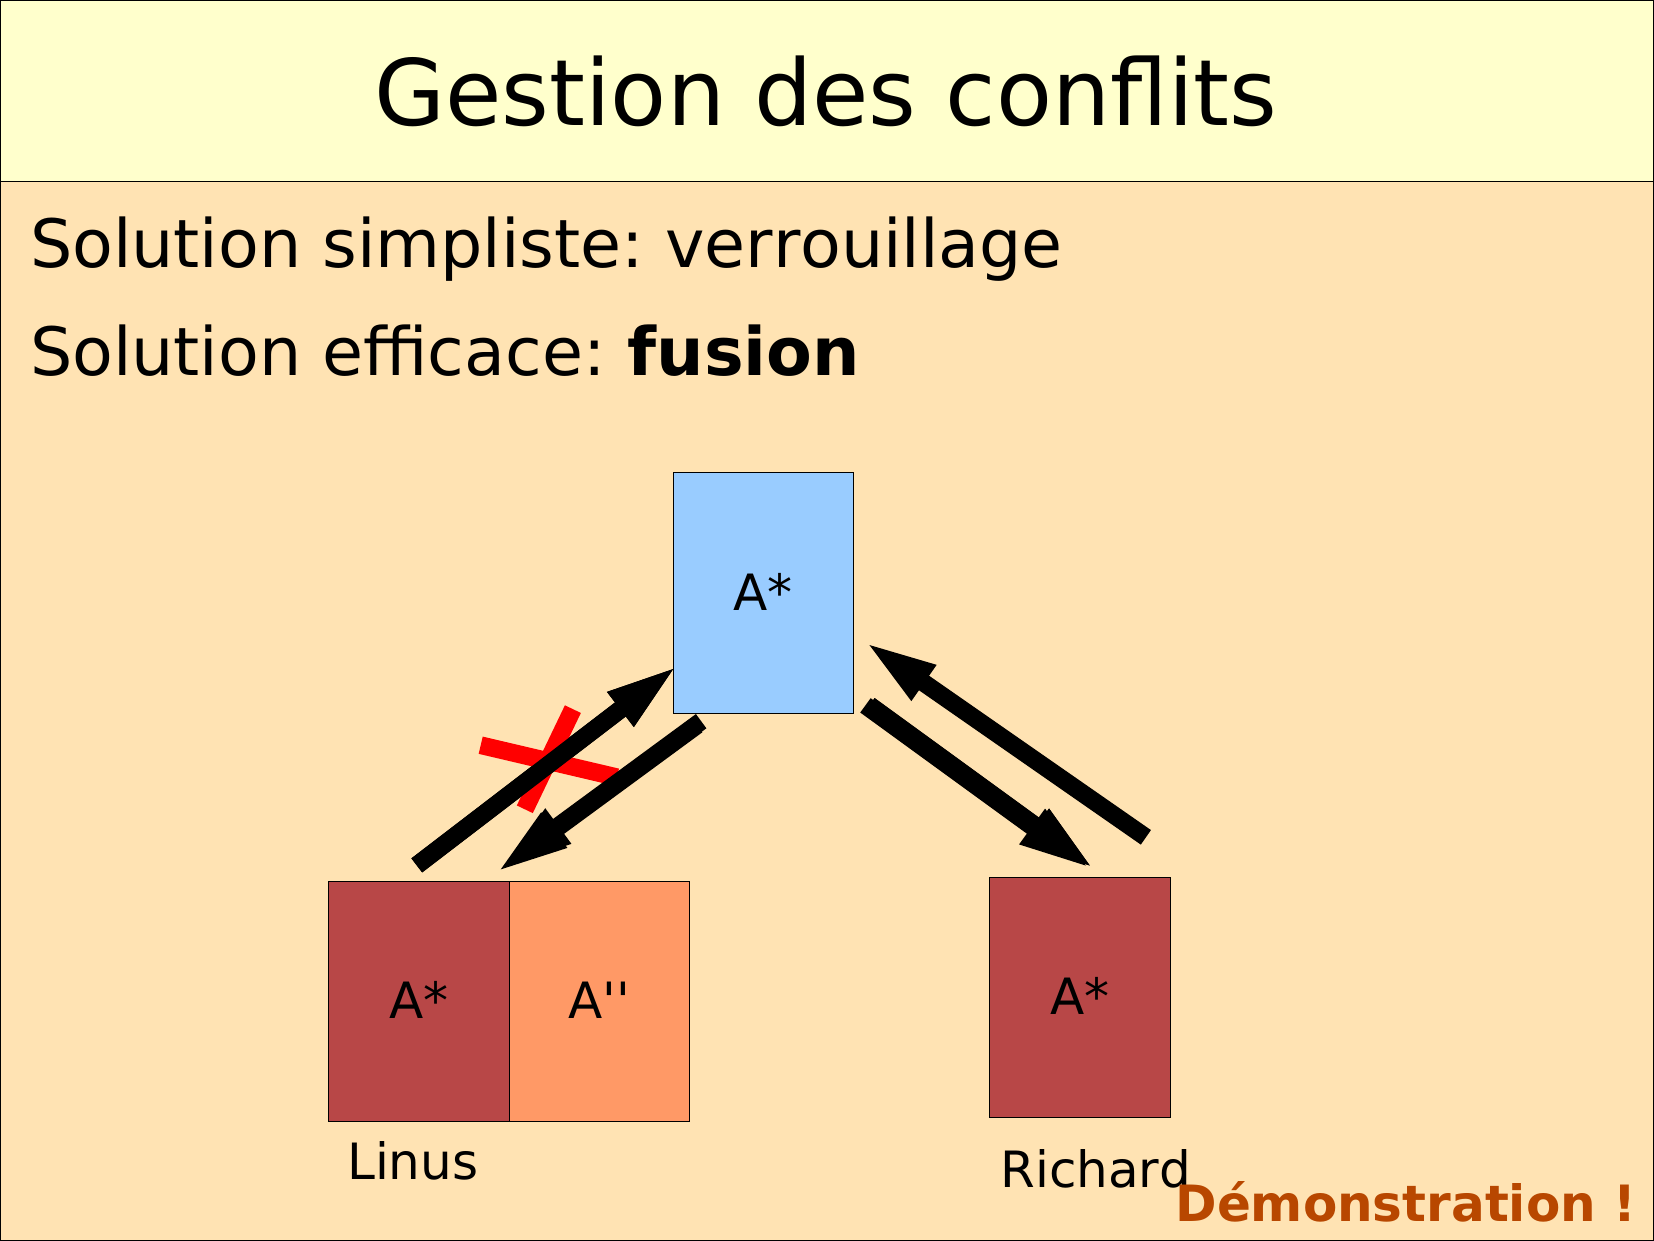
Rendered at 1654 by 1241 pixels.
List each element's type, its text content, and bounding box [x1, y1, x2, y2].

text_box Démonstration ! [1160, 1167, 1654, 1241]
list Solution simpliste: verrouillage Solution efficace: fusion [12, 205, 1615, 429]
text_box A* [673, 472, 854, 714]
text_box Linus [332, 1125, 509, 1199]
title Gestion des conflits [0, 39, 1654, 147]
text_box A'' [510, 881, 690, 1122]
text_box A* [989, 877, 1171, 1118]
text_box Richard [985, 1133, 1231, 1207]
text_box A* [328, 881, 510, 1122]
